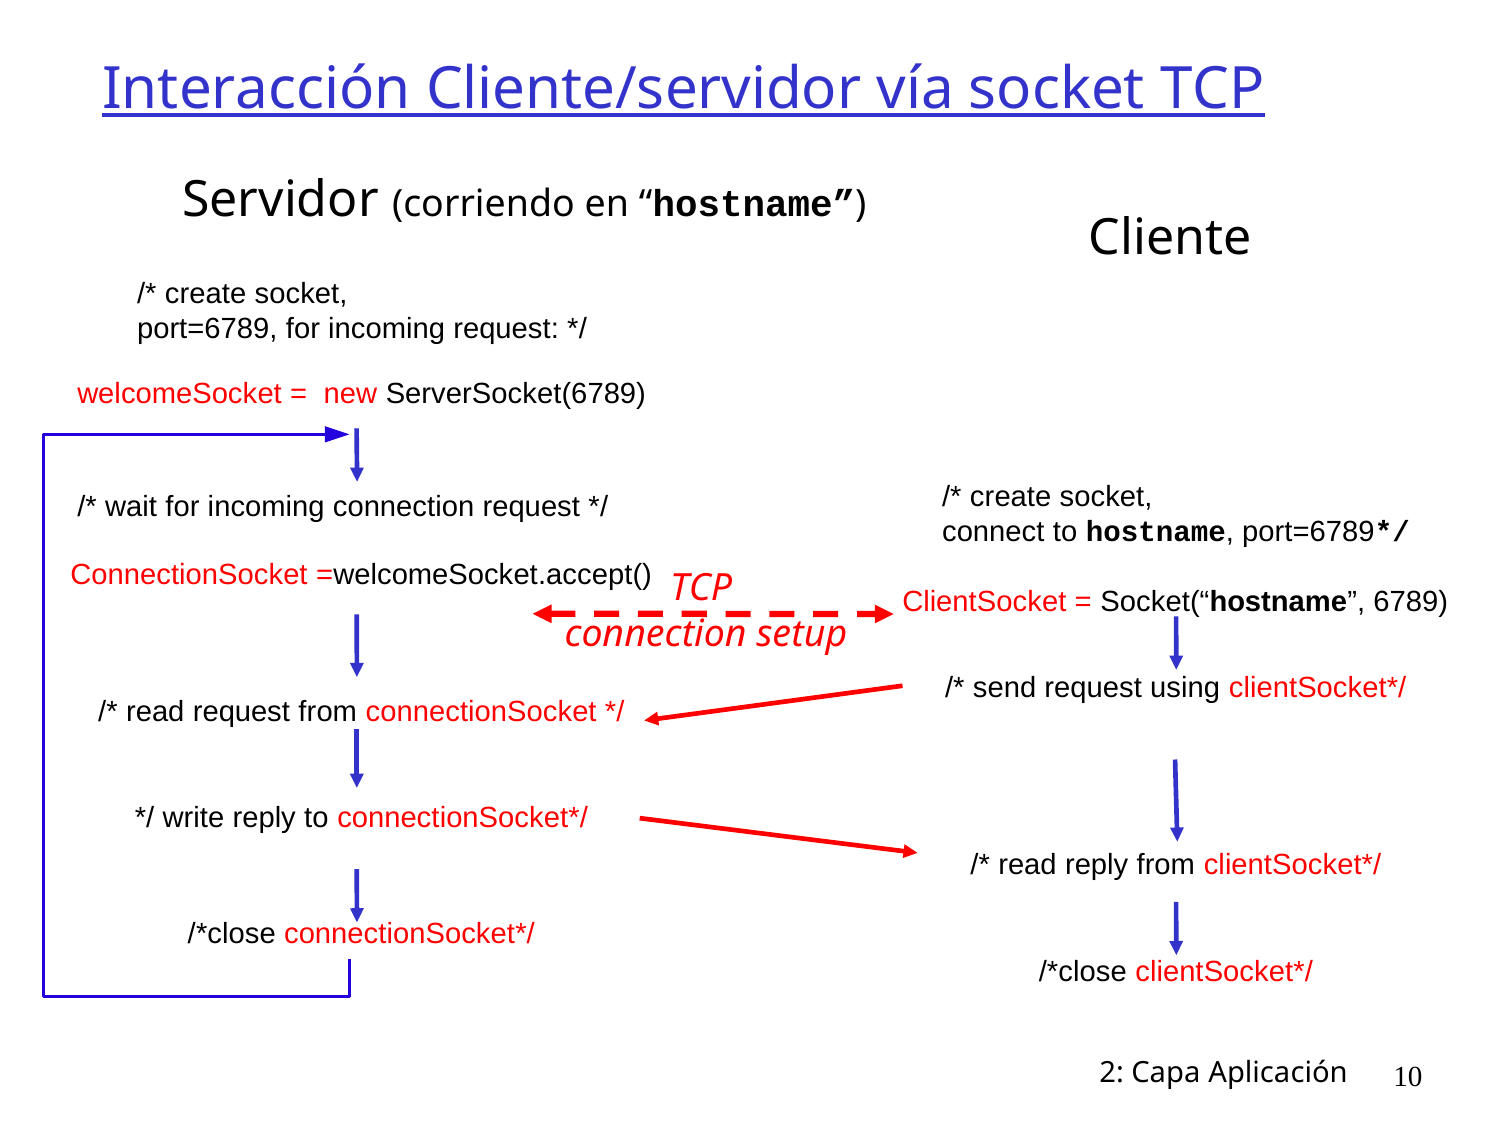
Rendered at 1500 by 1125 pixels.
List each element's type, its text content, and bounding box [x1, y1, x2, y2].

text_box /* create socket, connect to hostname, port=6789*/ [927, 469, 1426, 555]
text_box */ write reply to connectionSocket*/ [120, 790, 604, 842]
text_box ConnectionSocket =welcomeSocket.accept()‏ [55, 547, 668, 598]
text_box /* create socket, port=6789, for incoming request: */ [122, 266, 604, 353]
text_box /* wait for incoming connection request */ [61, 479, 627, 532]
text_box welcomeSocket = new ServerSocket(6789)‏ [62, 367, 662, 418]
text_box ClientSocket = Socket(“hostname”, 6789)‏ [887, 574, 1465, 626]
text_box Cliente [1073, 203, 1267, 274]
text_box /*close clientSocket*/ [1024, 944, 1329, 996]
text_box /* read reply from clientSocket*/ [955, 837, 1397, 889]
text_box /* read request from connectionSocket */ [83, 684, 641, 735]
text_box TCP connection setup [549, 560, 863, 662]
text_box /* send request using clientSocket*/ [930, 660, 1423, 712]
title Interacción Cliente/servidor vía socket TCP [87, 15, 1463, 158]
text_box /*close connectionSocket*/ [172, 906, 551, 957]
text_box Servidor (corriendo en “hostname”)‏ [167, 165, 882, 236]
